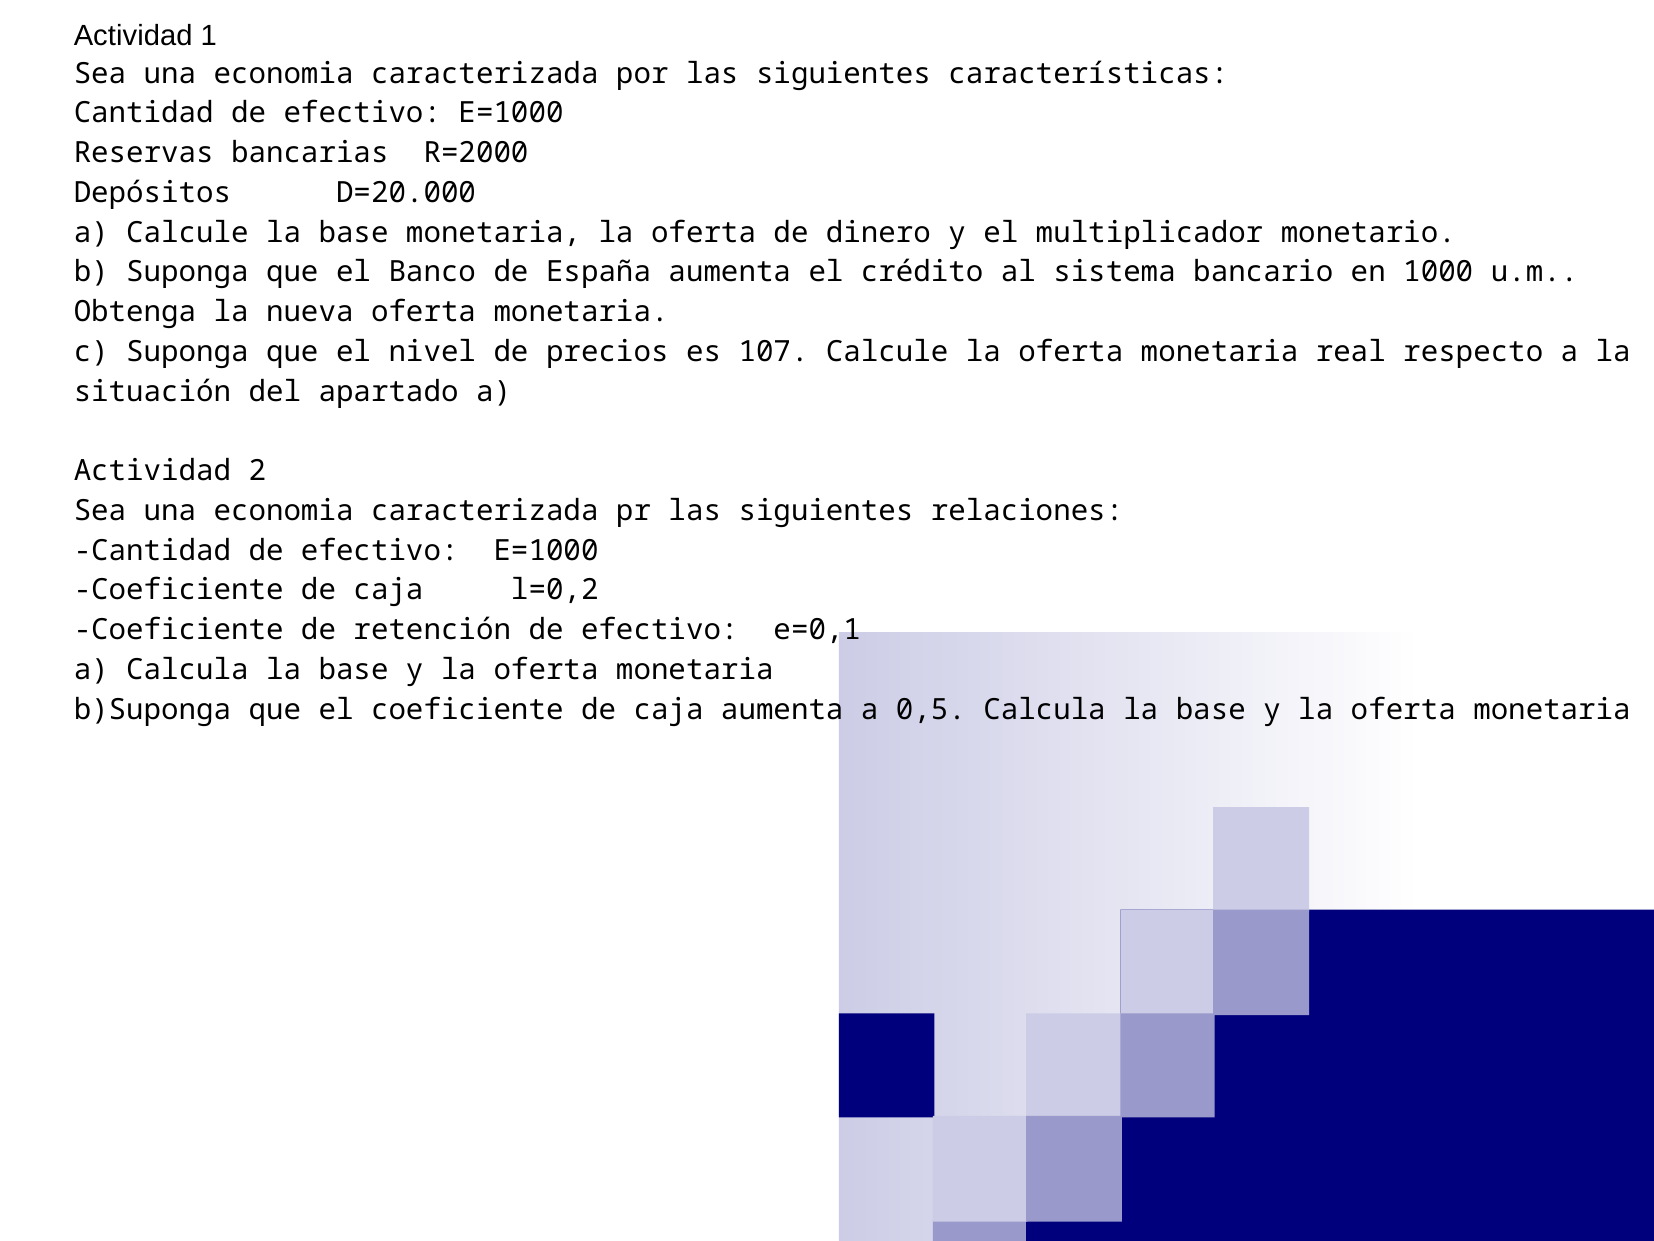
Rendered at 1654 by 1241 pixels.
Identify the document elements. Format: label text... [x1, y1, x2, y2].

text_box Actividad 1 Sea una economia caracterizada por las siguientes características: Cantidad de efectivo: E=1000 Reservas bancarias R=2000 Depósitos D=20.000 a) Calcule la base monetaria, la oferta de dinero y el multiplicador monetario. b) Suponga que el Banco de España aumenta el crédito al sistema bancario en 1000 u.m.. Obtenga la nueva oferta monetaria. c) Suponga que el nivel de precios es 107. Calcule la oferta monetaria real respecto a la situación del apartado a) Actividad 2 Sea una economia caracterizada pr las siguientes relaciones: -Cantidad de efectivo: E=1000 -Coeficiente de caja l=0,2 -Coeficiente de retención de efectivo: e=0,1 a) Calcula la base y la oferta monetaria b)Suponga que el coeficiente de caja aumenta a 0,5. Calcula la base y la oferta monetaria [59, 11, 1654, 1241]
